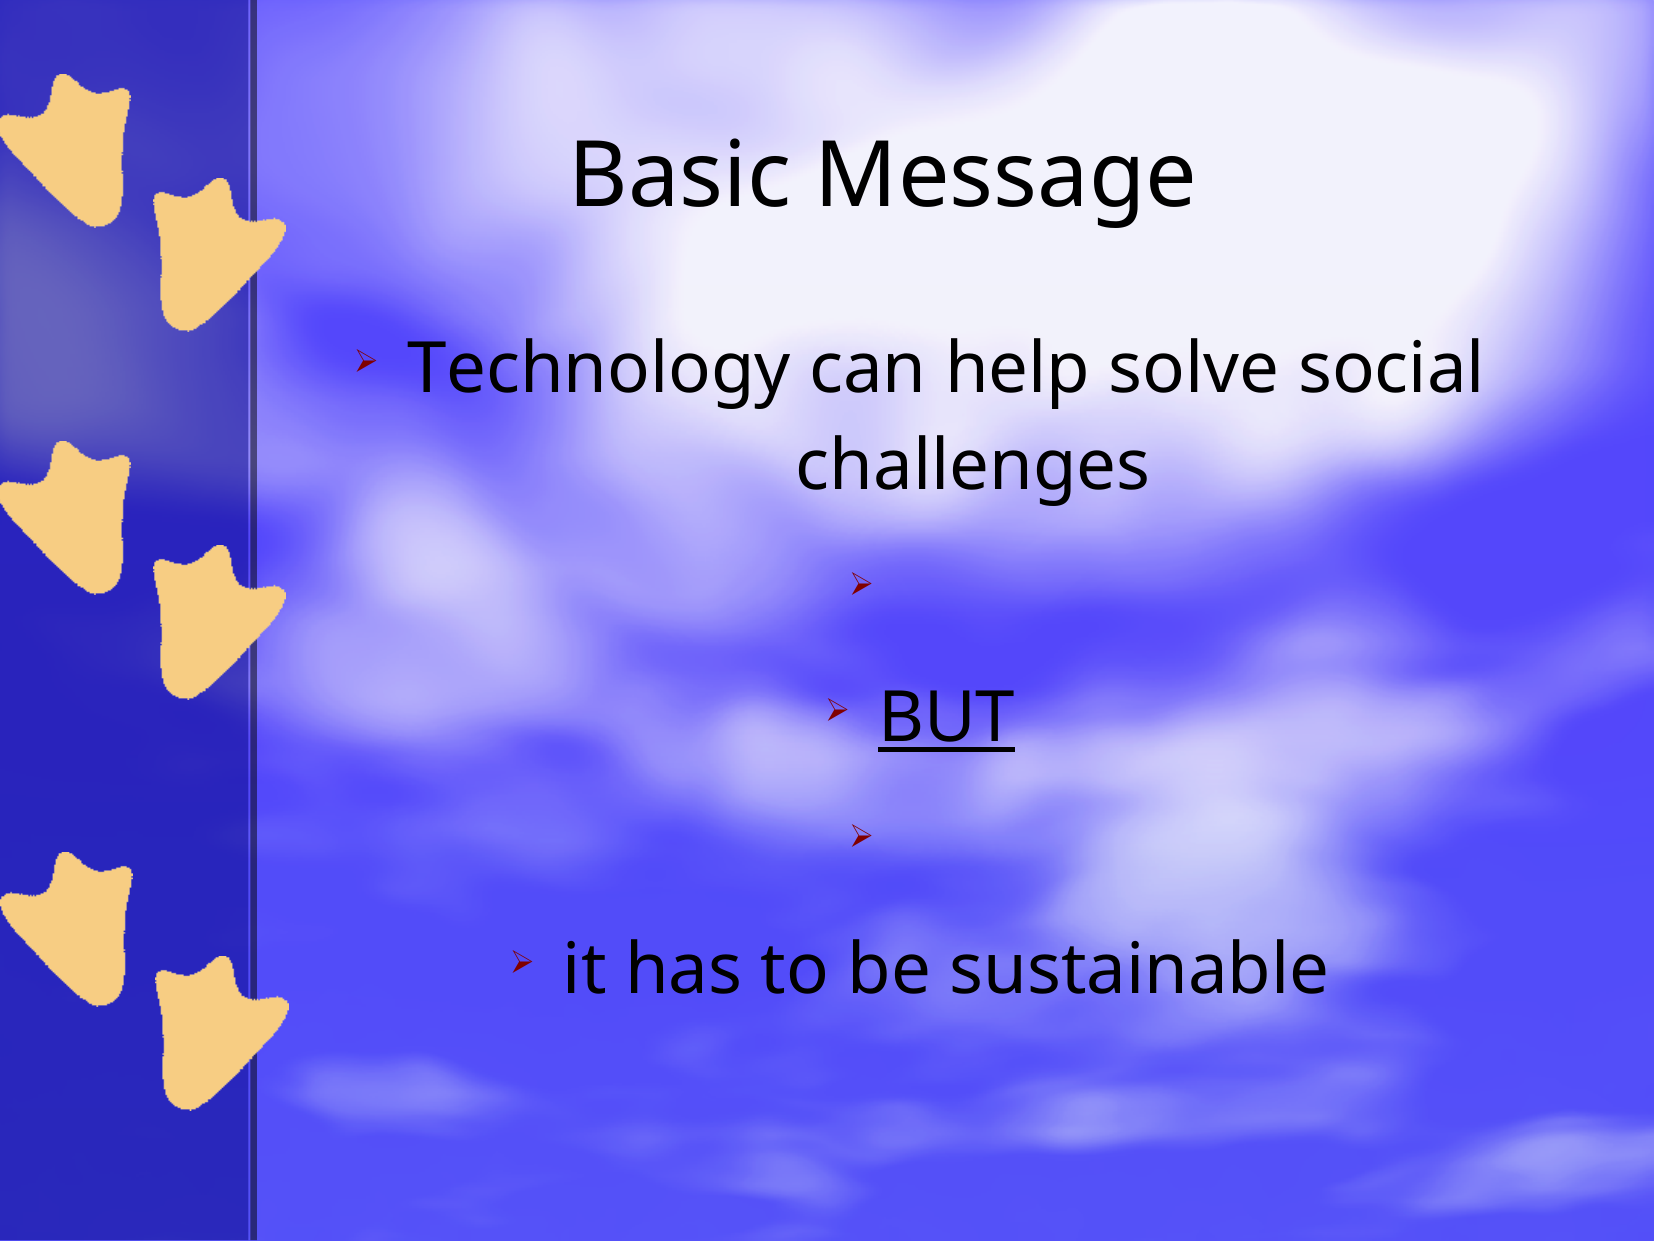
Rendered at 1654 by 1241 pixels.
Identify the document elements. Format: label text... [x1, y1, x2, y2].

picture [0, 852, 133, 1007]
title Basic Message [177, 67, 1590, 275]
list Technology can help solve social challenges BUT it has to be sustainable [302, 317, 1503, 1220]
picture [0, 441, 131, 595]
picture [155, 956, 289, 1111]
picture [153, 545, 286, 700]
picture [0, 74, 131, 228]
picture [153, 178, 286, 332]
